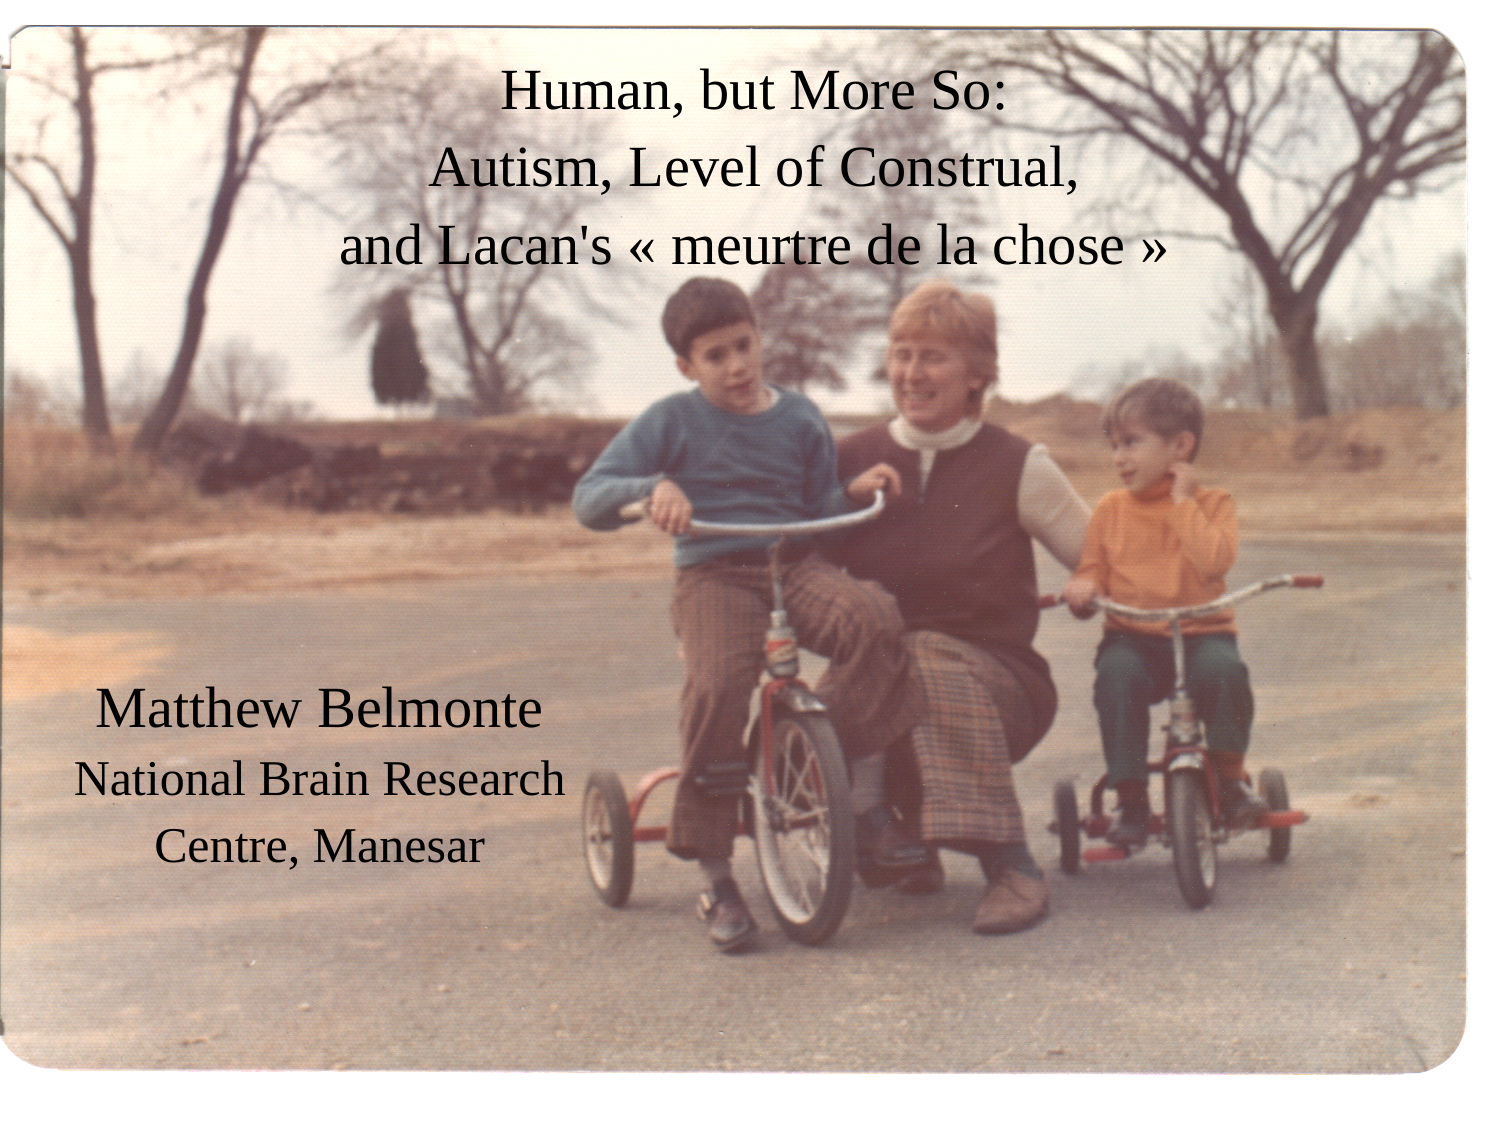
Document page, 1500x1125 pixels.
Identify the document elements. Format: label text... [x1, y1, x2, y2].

text_box Matthew Belmonte National Brain Research Centre, Manesar [27, 665, 613, 871]
title Human, but More So: Autism, Level of Construal, and Lacan's « meurtre de la chose » [71, 38, 1437, 283]
picture [0, 25, 1500, 1103]
